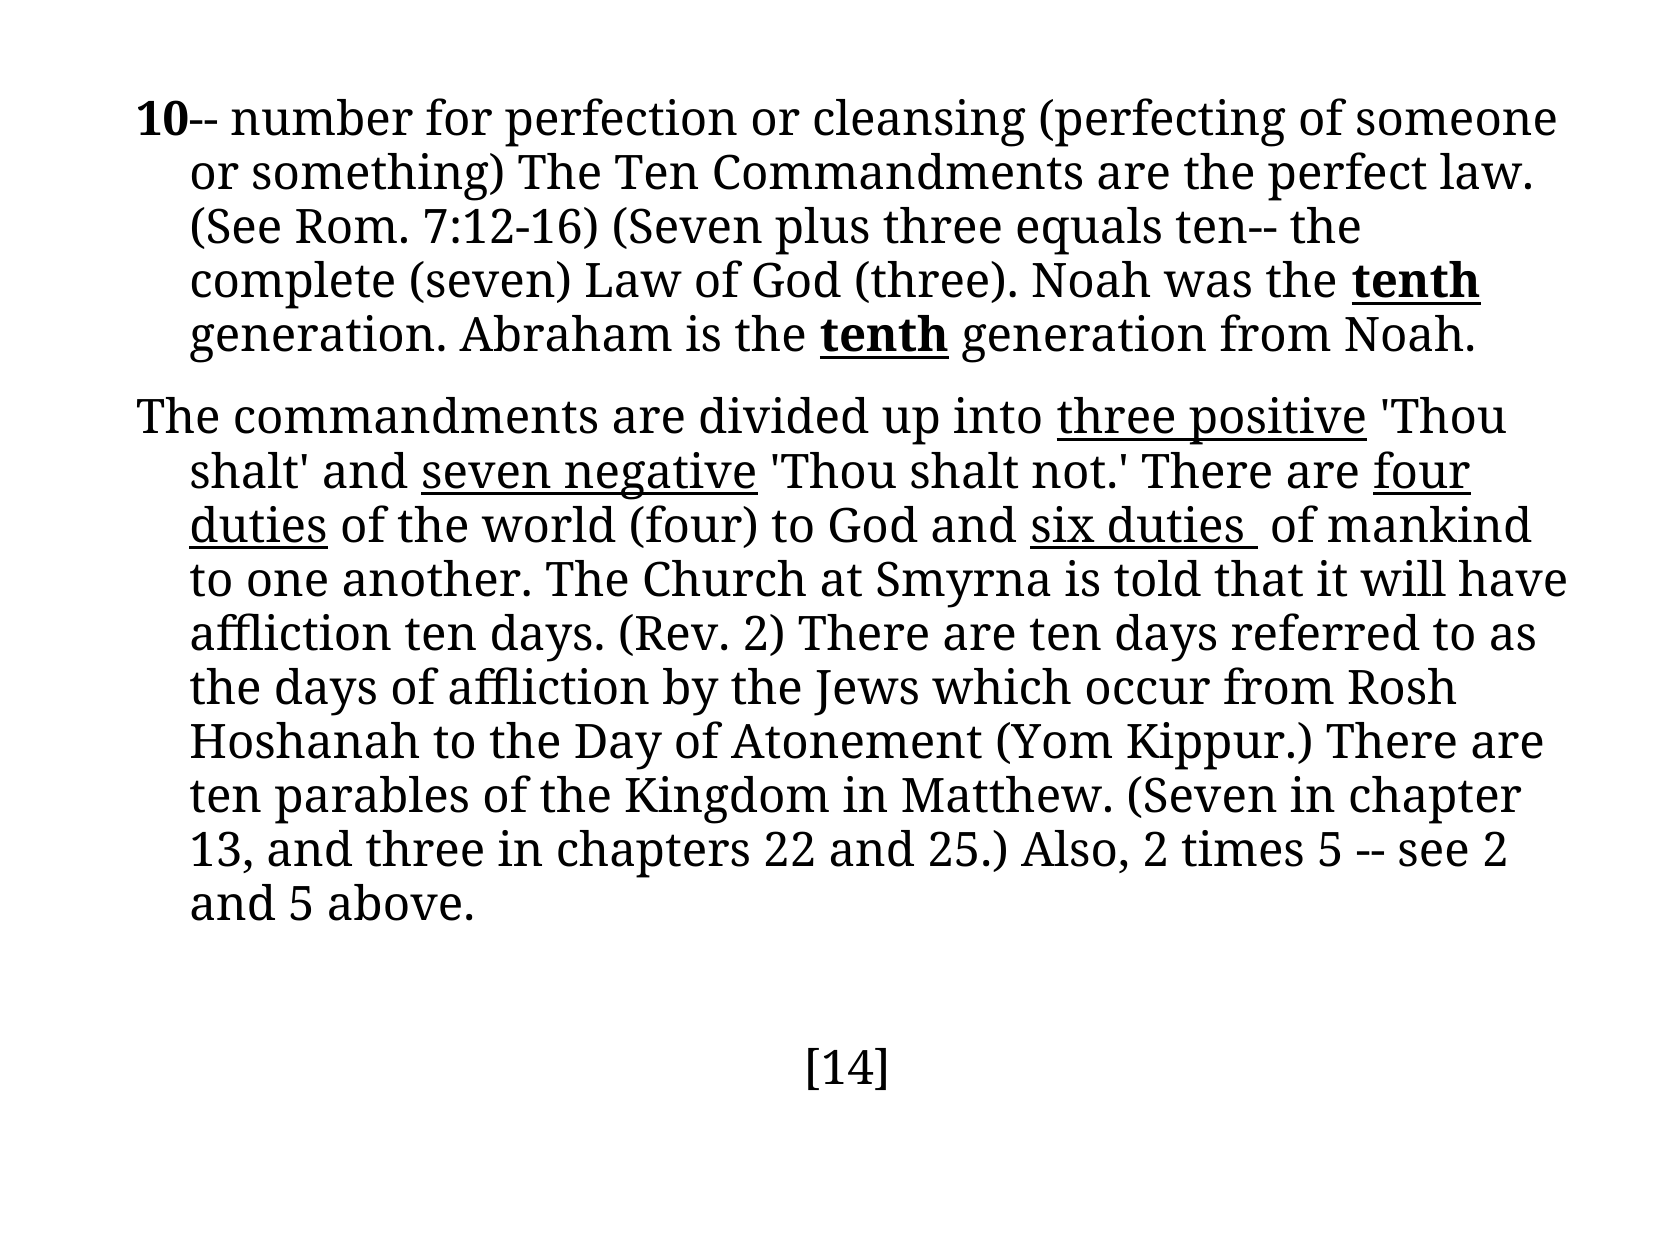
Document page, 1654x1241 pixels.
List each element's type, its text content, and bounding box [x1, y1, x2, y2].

list 10-- number for perfection or cleansing (perfecting of someone or something) The Ten Commandments are the perfect law. (See Rom. 7:12-16) (Seven plus three equals ten-- the complete (seven) Law of God (three). Noah was the tenth generation. Abraham is the tenth generation from Noah. The commandments are divided up into three positive 'Thou shalt' and seven negative 'Thou shalt not.' There are four duties of the world (four) to God and six duties of mankind to one another. The Church at Smyrna is told that it will have affliction ten days. (Rev. 2) There are ten days referred to as the days of affliction by the Jews which occur from Rosh Hoshanah to the Day of Atonement (Yom Kippur.) There are ten parables of the Kingdom in Matthew. (Seven in chapter 13, and three in chapters 22 and 25.) Also, 2 times 5 -- see 2 and 5 above. [14] [82, 90, 1571, 1109]
